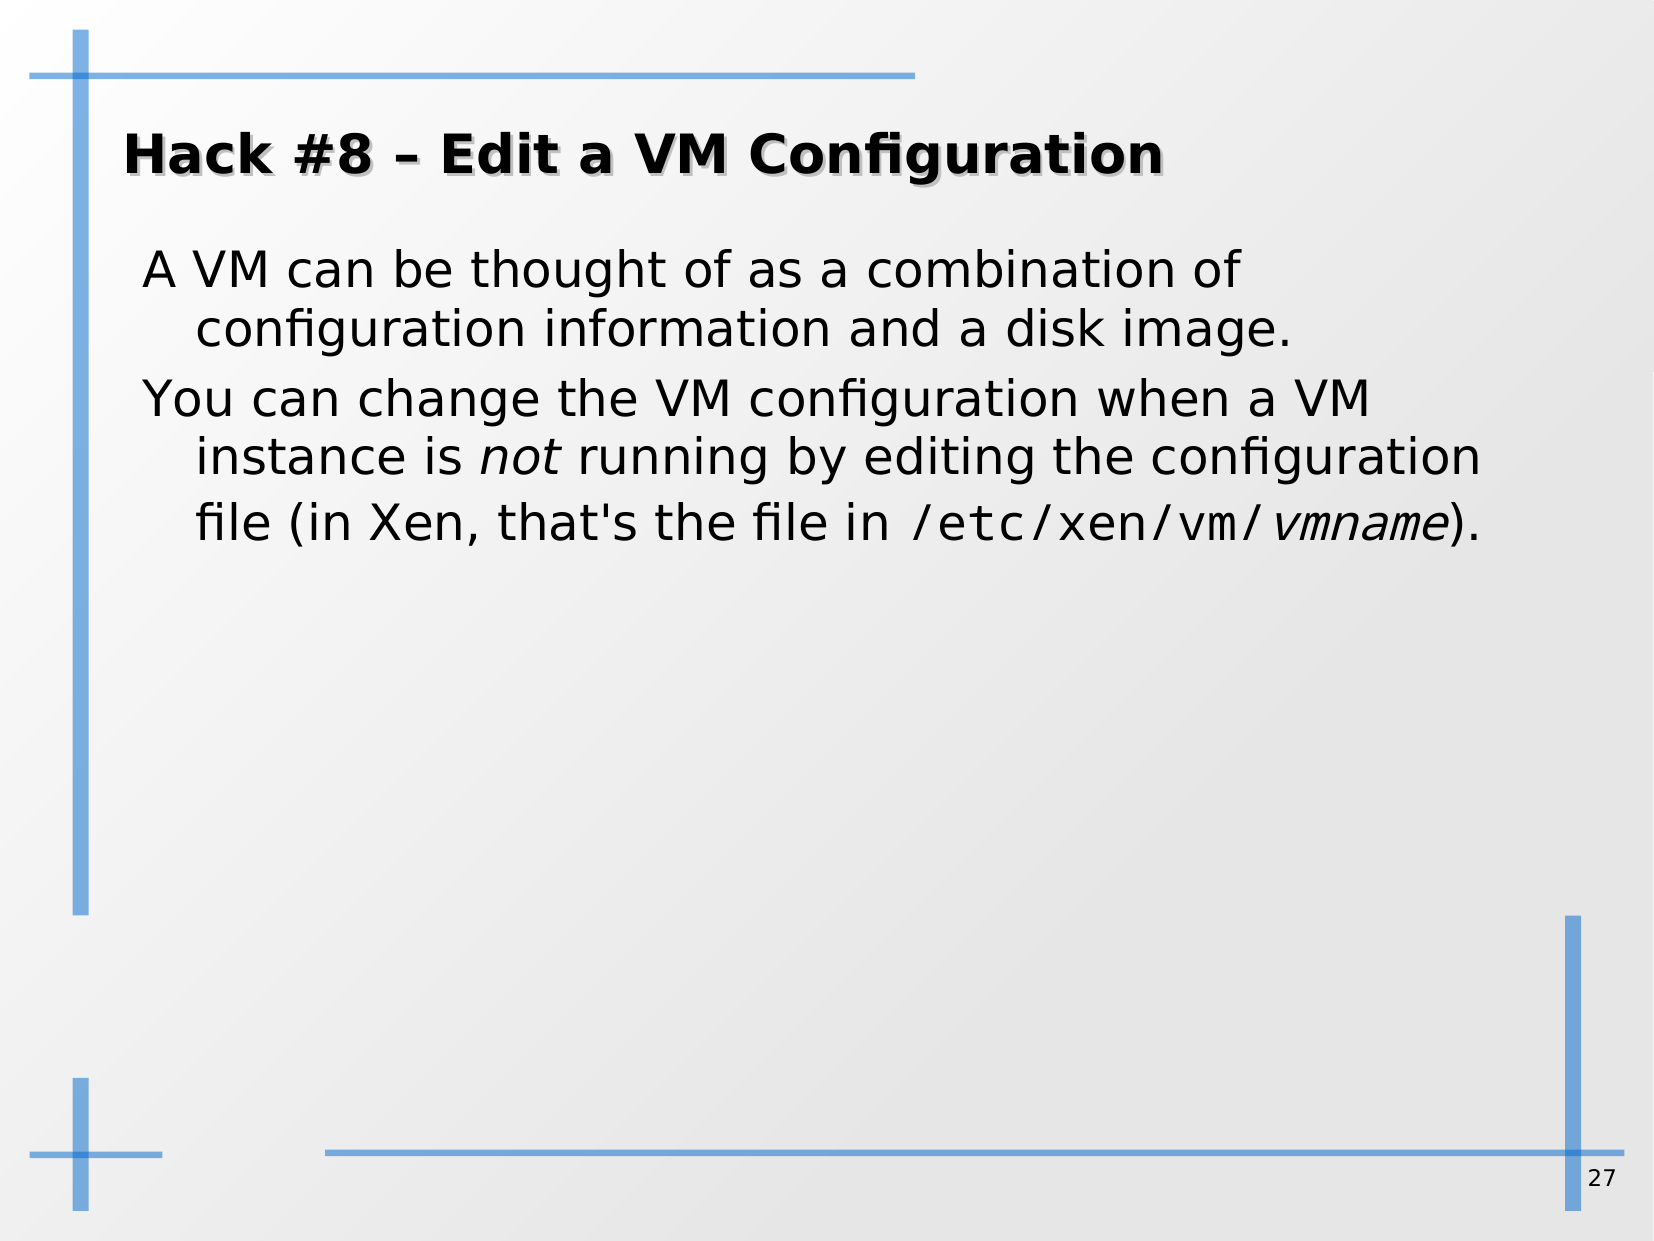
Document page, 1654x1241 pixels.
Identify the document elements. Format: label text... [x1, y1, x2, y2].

list A VM can be thought of as a combination of configuration information and a disk image. You can change the VM configuration when a VM instance is not running by editing the configuration file (in Xen, that's the file in /etc/xen/vm/vmname). [124, 241, 1526, 1133]
title Hack #8 – Edit a VM Configuration [122, 91, 1524, 219]
